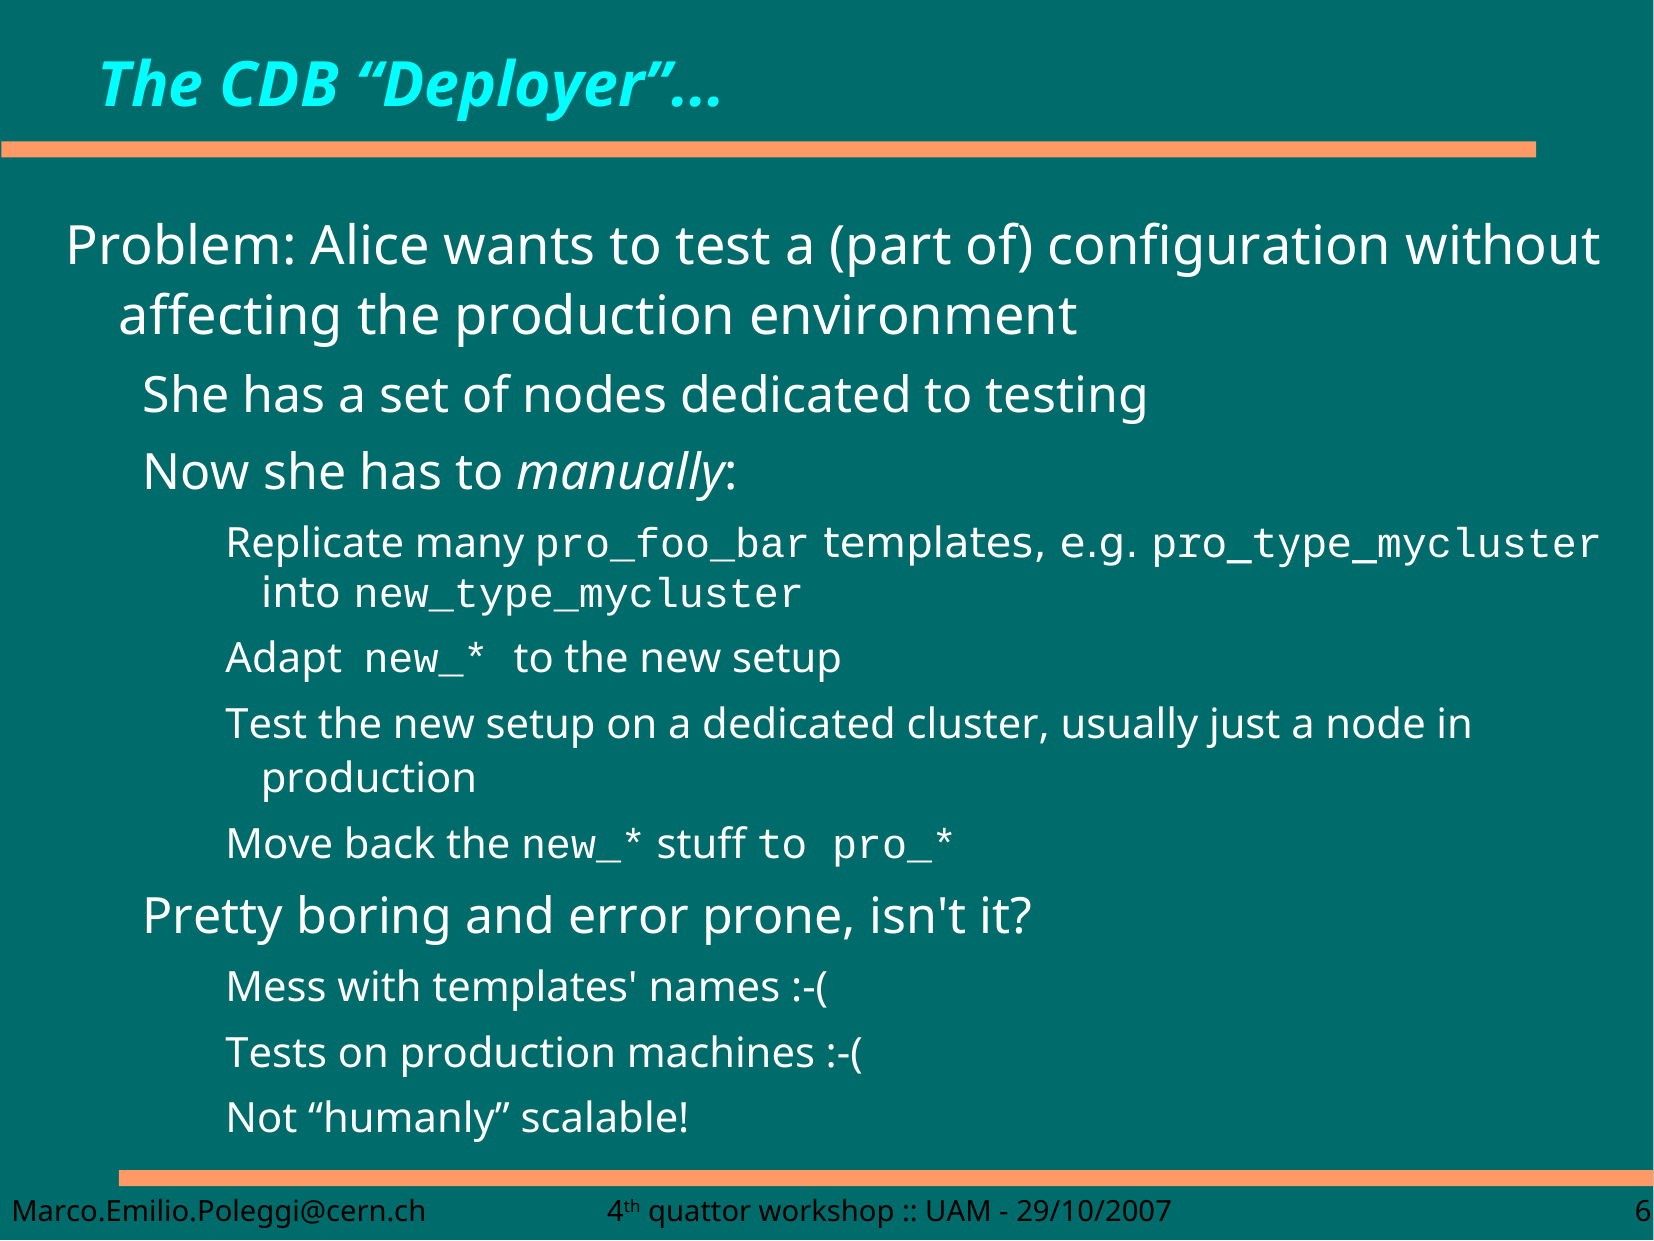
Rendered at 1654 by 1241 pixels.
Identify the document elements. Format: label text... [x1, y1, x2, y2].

title The CDB “Deployer”... [97, 28, 1510, 136]
list Problem: Alice wants to test a (part of) configuration without affecting the production environment She has a set of nodes dedicated to testing Now she has to manually: Replicate many pro_foo_bar templates, e.g. pro_type_mycluster into new_type_mycluster Adapt new_* to the new setup Test the new setup on a dedicated cluster, usually just a node in production Move back the new_* stuff to pro_* Pretty boring and error prone, isn't it? Mess with templates' names :-( Tests on production machines :-( Not “humanly” scalable! [48, 208, 1603, 1132]
